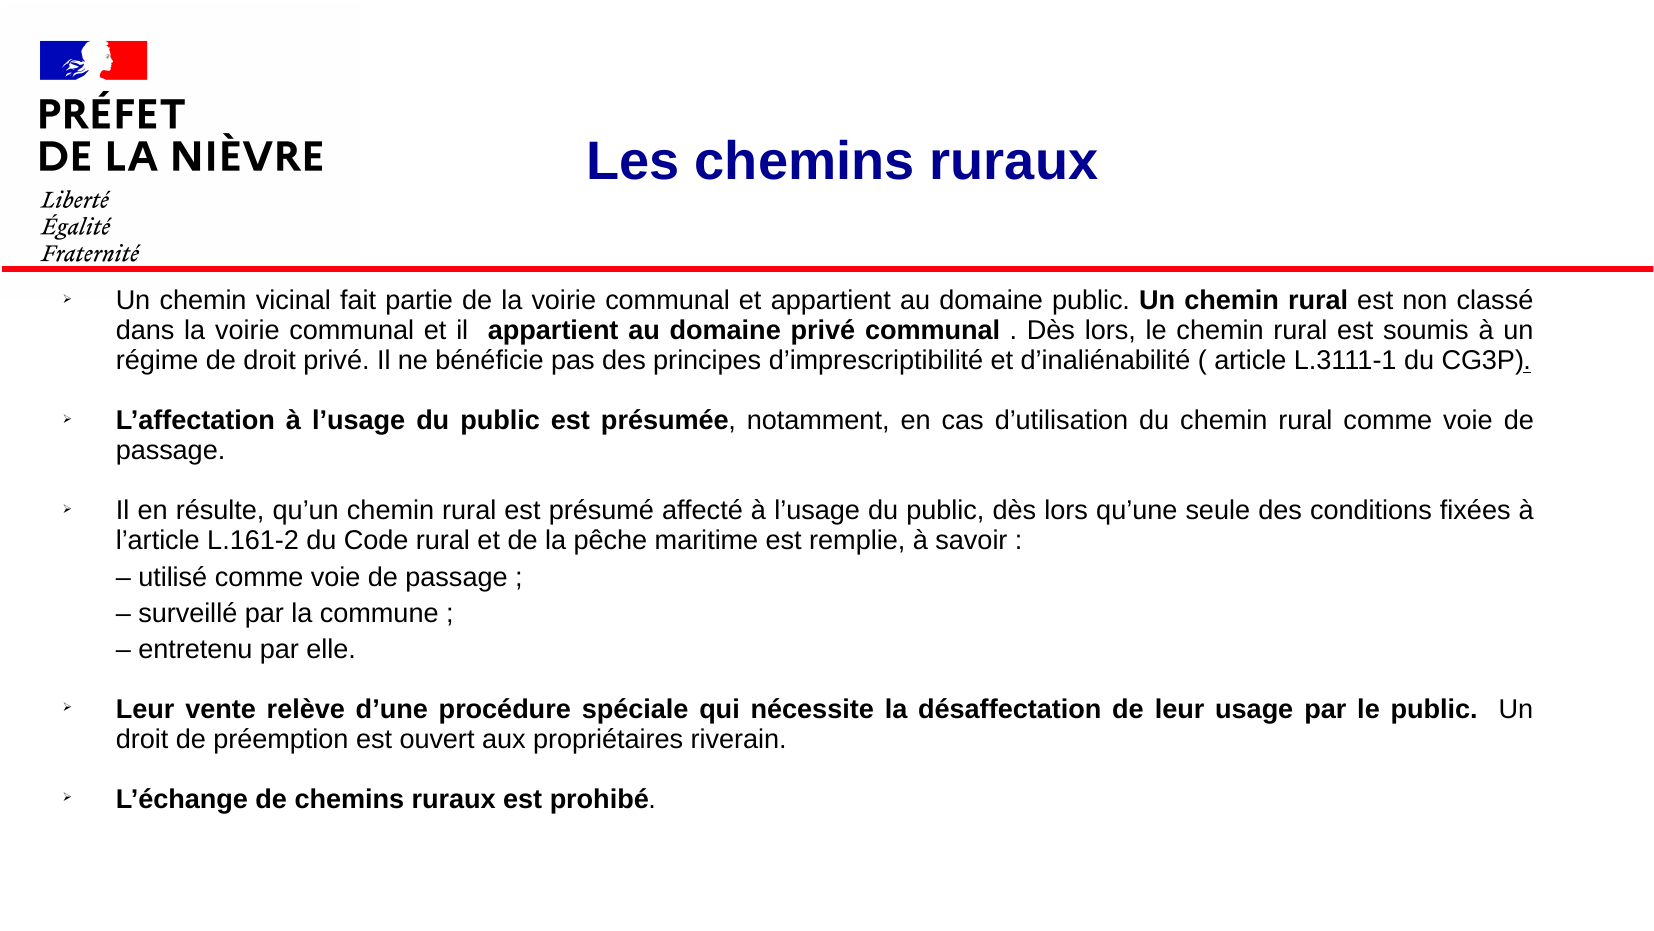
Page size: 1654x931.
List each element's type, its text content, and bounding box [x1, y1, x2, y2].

picture [1, 2, 361, 266]
text_box Un chemin vicinal fait partie de la voirie communal et appartient au domaine public. Un chemin rural est non classé dans la voirie communal et il appartient au domaine privé communal . Dès lors, le chemin rural est soumis à un régime de droit privé. Il ne bénéficie pas des principes d’imprescriptibilité et d’inaliénabilité ( article L.3111-1 du CG3P). L’affectation à l’usage du public est présumée, notamment, en cas d’utilisation du chemin rural comme voie de passage. Il en résulte, qu’un chemin rural est présumé affecté à l’usage du public, dès lors qu’une seule des conditions fixées à l’article L.161-2 du Code rural et de la pêche maritime est remplie, à savoir : – utilisé comme voie de passage ; – surveillé par la commune ; – entretenu par elle. Leur vente relève d’une procédure spéciale qui nécessite la désaffectation de leur usage par le public. Un droit de préemption est ouvert aux propriétaires riverain. L’échange de chemins ruraux est prohibé. [45, 285, 1534, 931]
picture [1, 267, 361, 301]
subtitle Les chemins ruraux [361, 81, 1351, 241]
